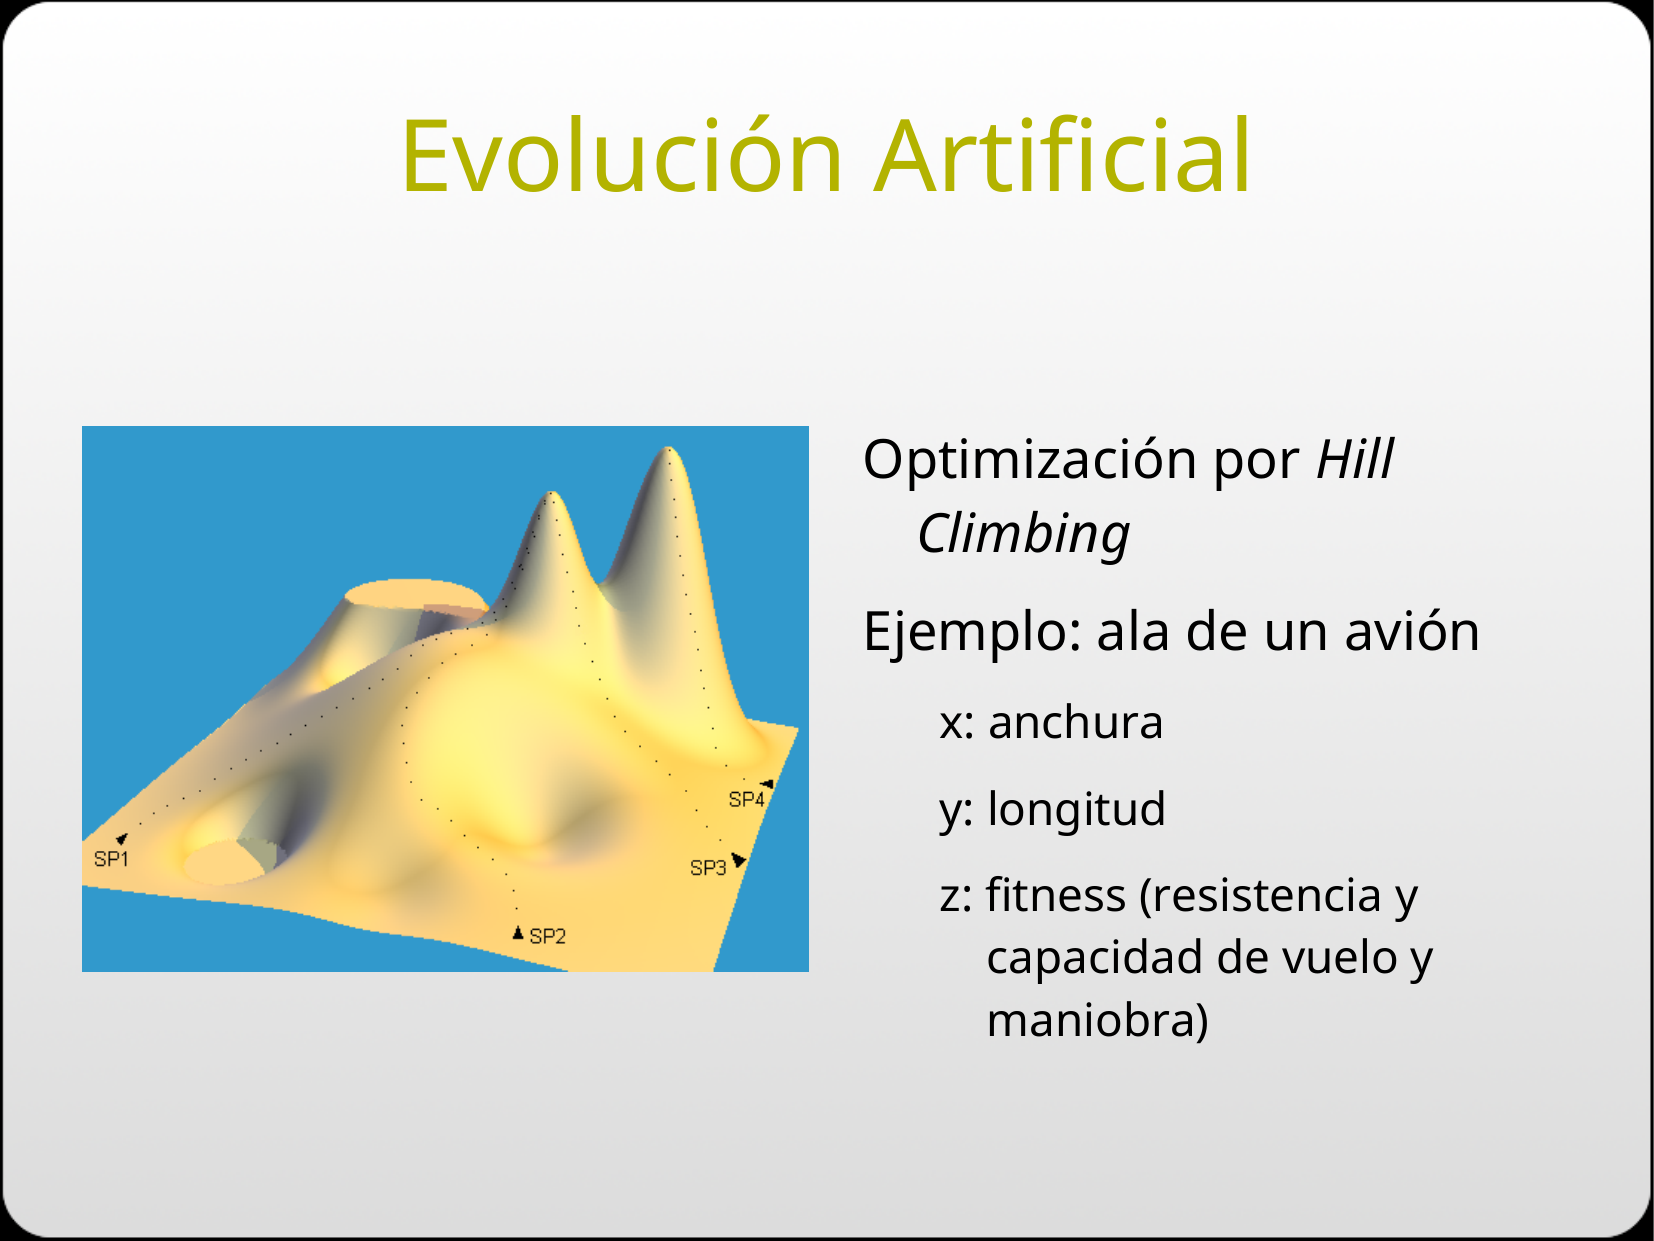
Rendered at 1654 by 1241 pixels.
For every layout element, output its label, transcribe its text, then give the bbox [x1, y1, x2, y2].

title Evolución Artificial [82, 49, 1571, 257]
picture [0, 0, 1654, 1241]
list Optimización por Hill Climbing Ejemplo: ala de un avión x: anchura y: longitud z: fitness (resistencia y capacidad de vuelo y maniobra) [845, 420, 1572, 1016]
